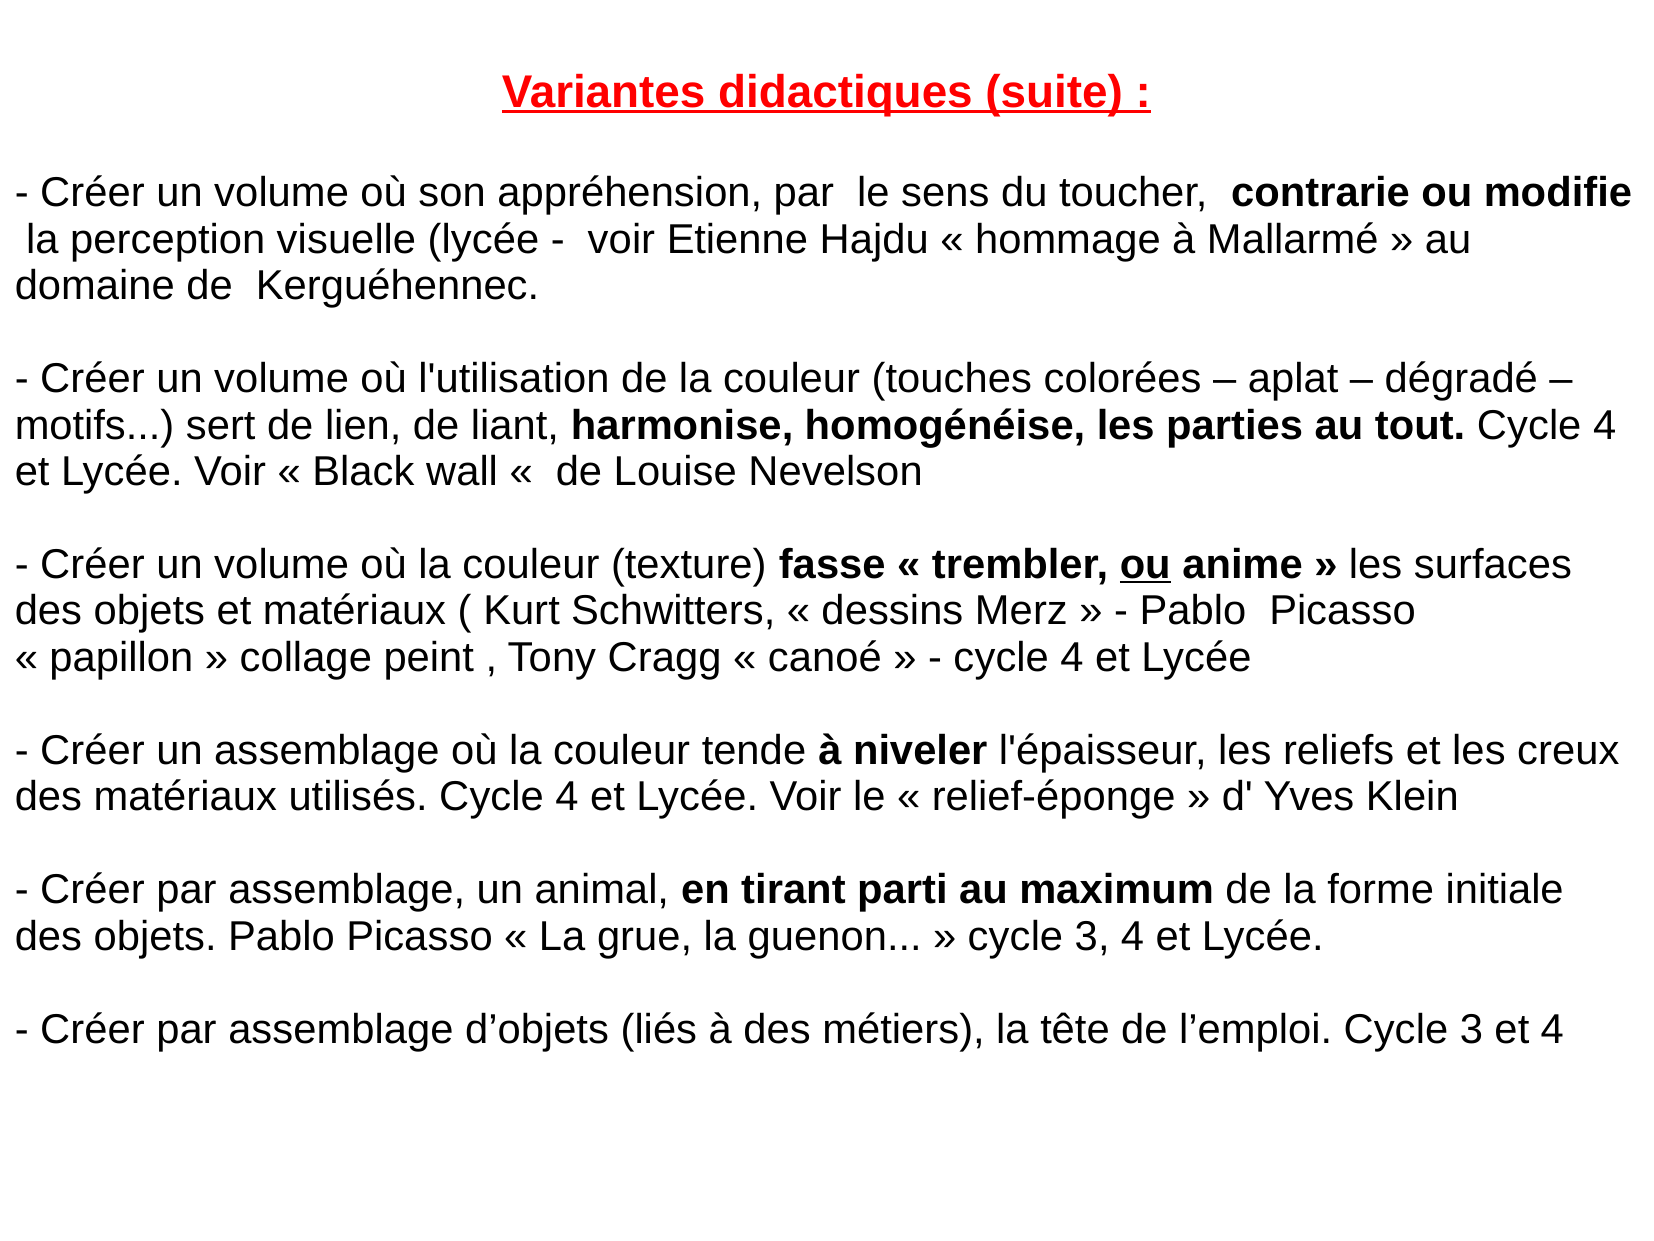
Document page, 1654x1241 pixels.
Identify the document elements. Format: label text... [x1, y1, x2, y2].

text_box Variantes didactiques (suite) : - Créer un volume où son appréhension, par le sens du toucher, contrarie ou modifie la perception visuelle (lycée - voir Etienne Hajdu « hommage à Mallarmé » au domaine de Kerguéhennec. - Créer un volume où l'utilisation de la couleur (touches colorées – aplat – dégradé – motifs...) sert de lien, de liant, harmonise, homogénéise, les parties au tout. Cycle 4 et Lycée. Voir « Black wall « de Louise Nevelson - Créer un volume où la couleur (texture) fasse « trembler, ou anime » les surfaces des objets et matériaux ( Kurt Schwitters, « dessins Merz » - Pablo Picasso « papillon » collage peint , Tony Cragg « canoé » - cycle 4 et Lycée - Créer un assemblage où la couleur tende à niveler l'épaisseur, les reliefs et les creux des matériaux utilisés. Cycle 4 et Lycée. Voir le « relief-éponge » d' Yves Klein - Créer par assemblage, un animal, en tirant parti au maximum de la forme initiale des objets. Pablo Picasso « La grue, la guenon... » cycle 3, 4 et Lycée. - Créer par assemblage d’objets (liés à des métiers), la tête de l’emploi. Cycle 3 et 4 [0, 59, 1654, 1071]
